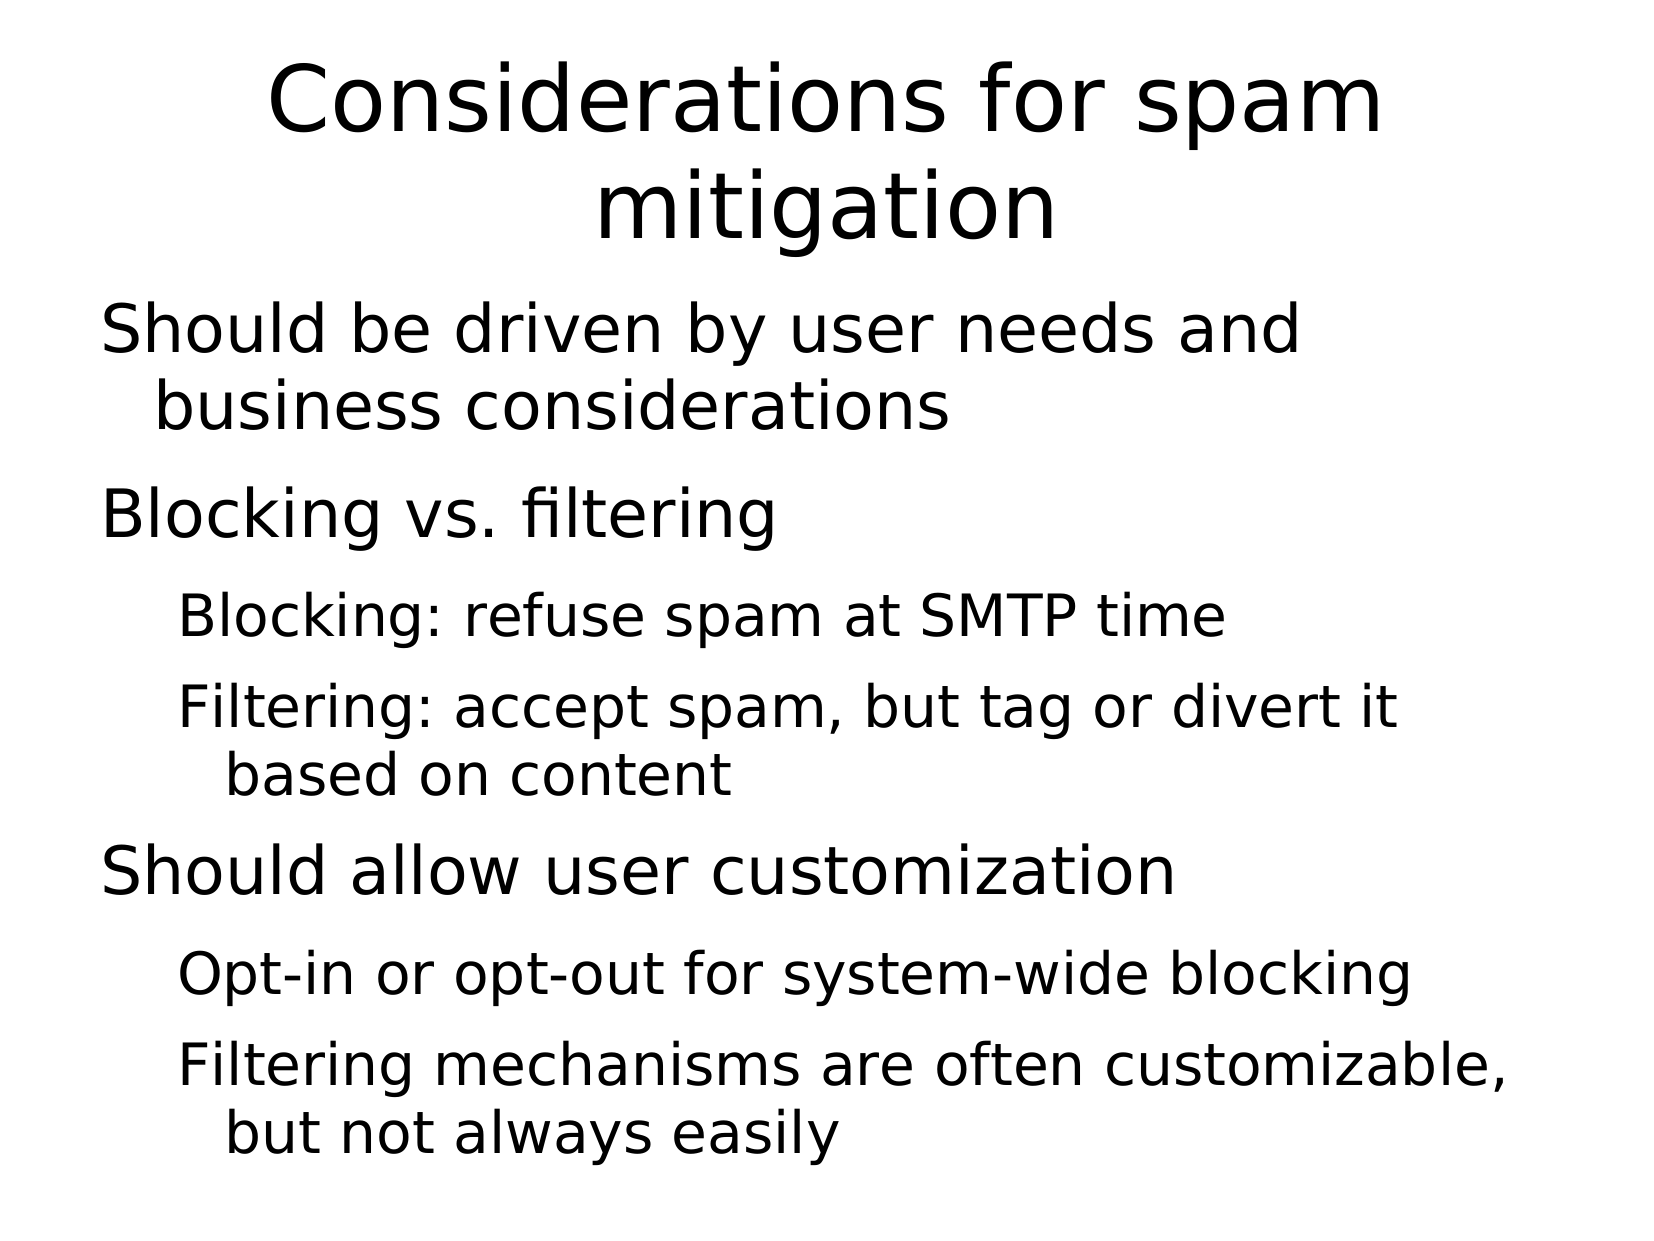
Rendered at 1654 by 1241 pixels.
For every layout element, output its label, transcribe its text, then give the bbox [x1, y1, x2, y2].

title Considerations for spam mitigation [82, 45, 1571, 261]
list Should be driven by user needs and business considerations Blocking vs. filtering Blocking: refuse spam at SMTP time Filtering: accept spam, but tag or divert it based on content Should allow user customization Opt-in or opt-out for system-wide blocking Filtering mechanisms are often customizable, but not always easily [82, 290, 1571, 1168]
